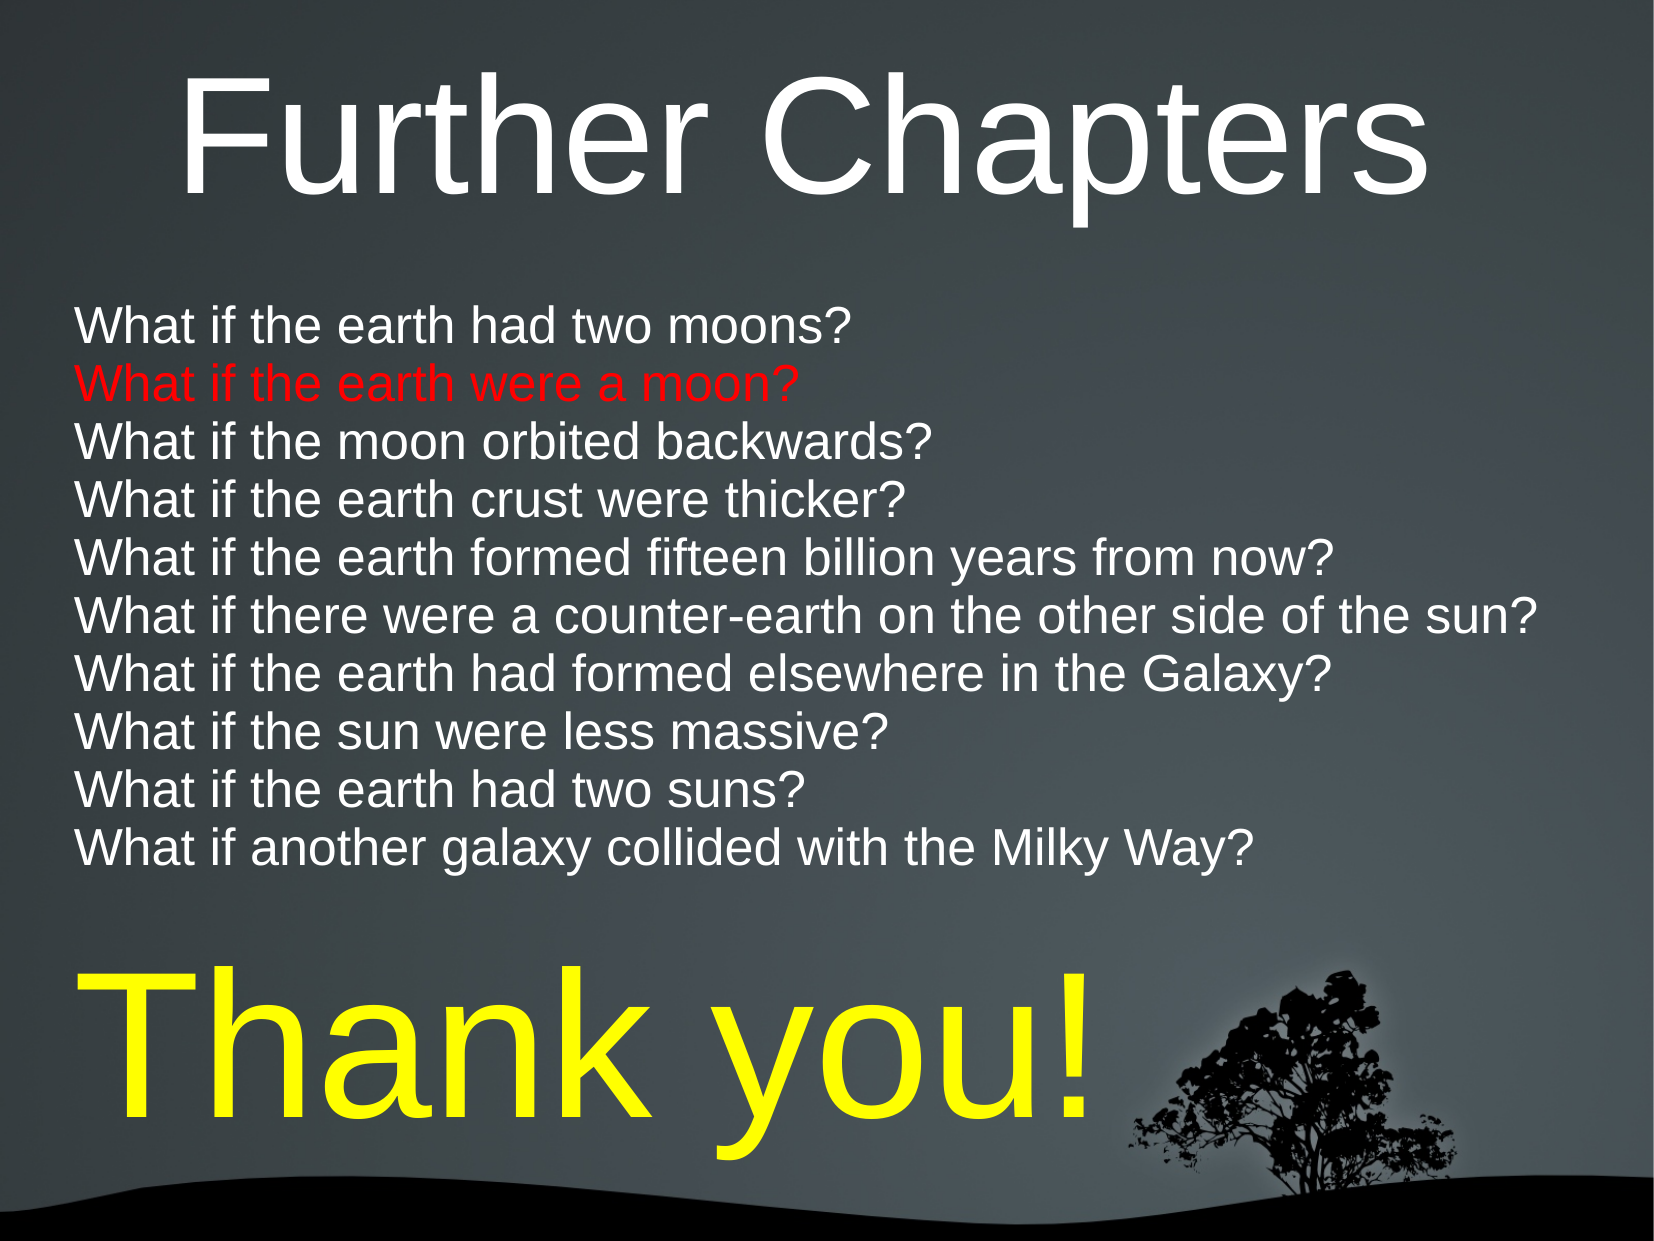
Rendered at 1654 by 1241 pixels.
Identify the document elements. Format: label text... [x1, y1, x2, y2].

text_box What if the earth had two moons? What if the earth were a moon? What if the moon orbited backwards? What if the earth crust were thicker? What if the earth formed fifteen billion years from now? What if there were a counter-earth on the other side of the sun? What if the earth had formed elsewhere in the Galaxy? What if the sun were less massive? What if the earth had two suns? What if another galaxy collided with the Milky Way? [59, 289, 1595, 885]
picture [0, 0, 1654, 1241]
text_box Further Chapters [159, 35, 1489, 237]
text_box Thank you! [59, 921, 1119, 1169]
